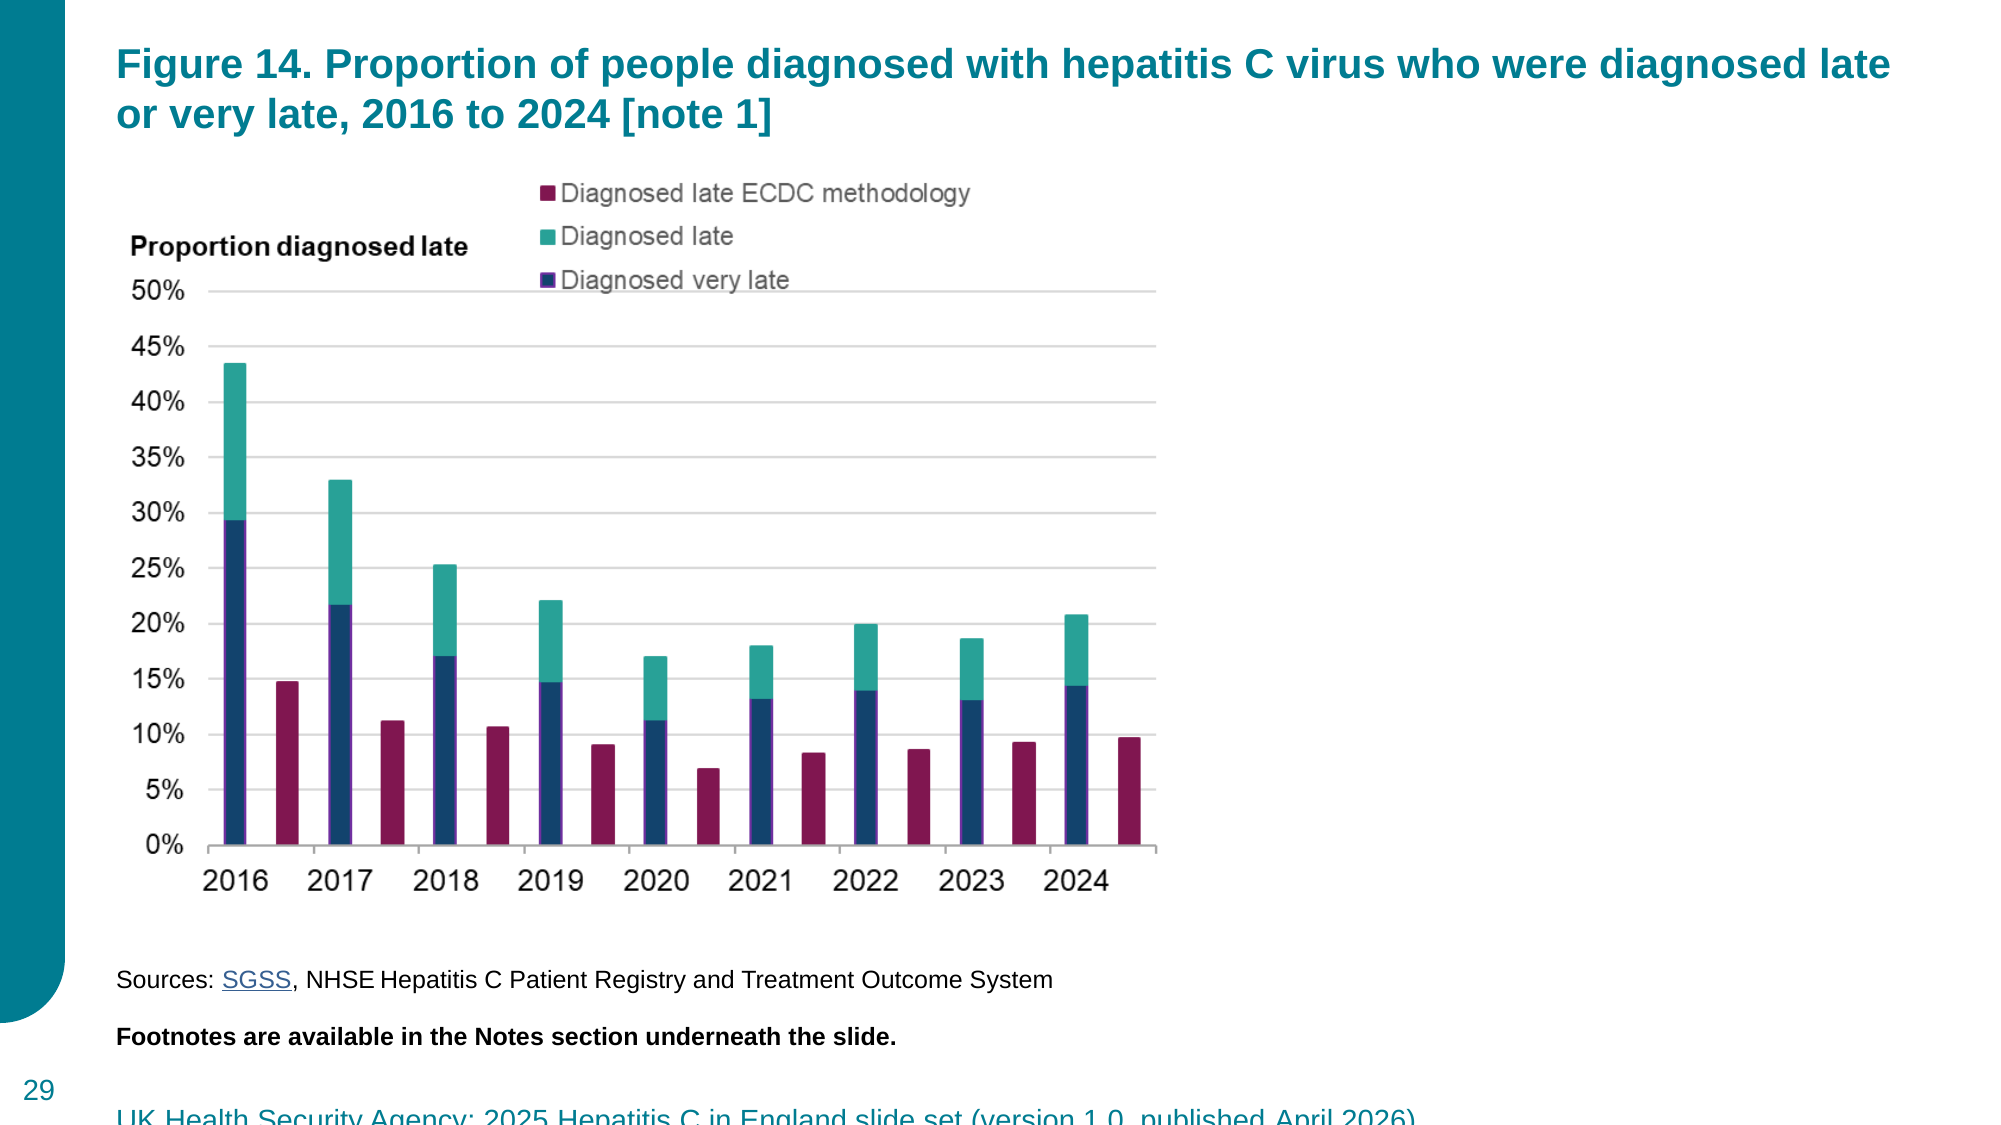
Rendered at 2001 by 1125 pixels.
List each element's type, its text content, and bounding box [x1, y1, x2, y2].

picture [112, 170, 1224, 904]
text_box UK Health Security Agency: 2025 Hepatitis C in England slide set (version 1.0, published April 2026) [101, 1058, 1743, 1119]
text_box Footnotes are available in the Notes section underneath the slide. [101, 1013, 1069, 1058]
text_box Sources: SGSS, NHSE Hepatitis C Patient Registry and Treatment Outcome System [101, 955, 1124, 1002]
title Figure 14. Proportion of people diagnosed with hepatitis C virus who were diagnosed late or very late, 2016 to 2024 [note 1] [101, 29, 1926, 159]
text_box [7, 1058, 75, 1119]
